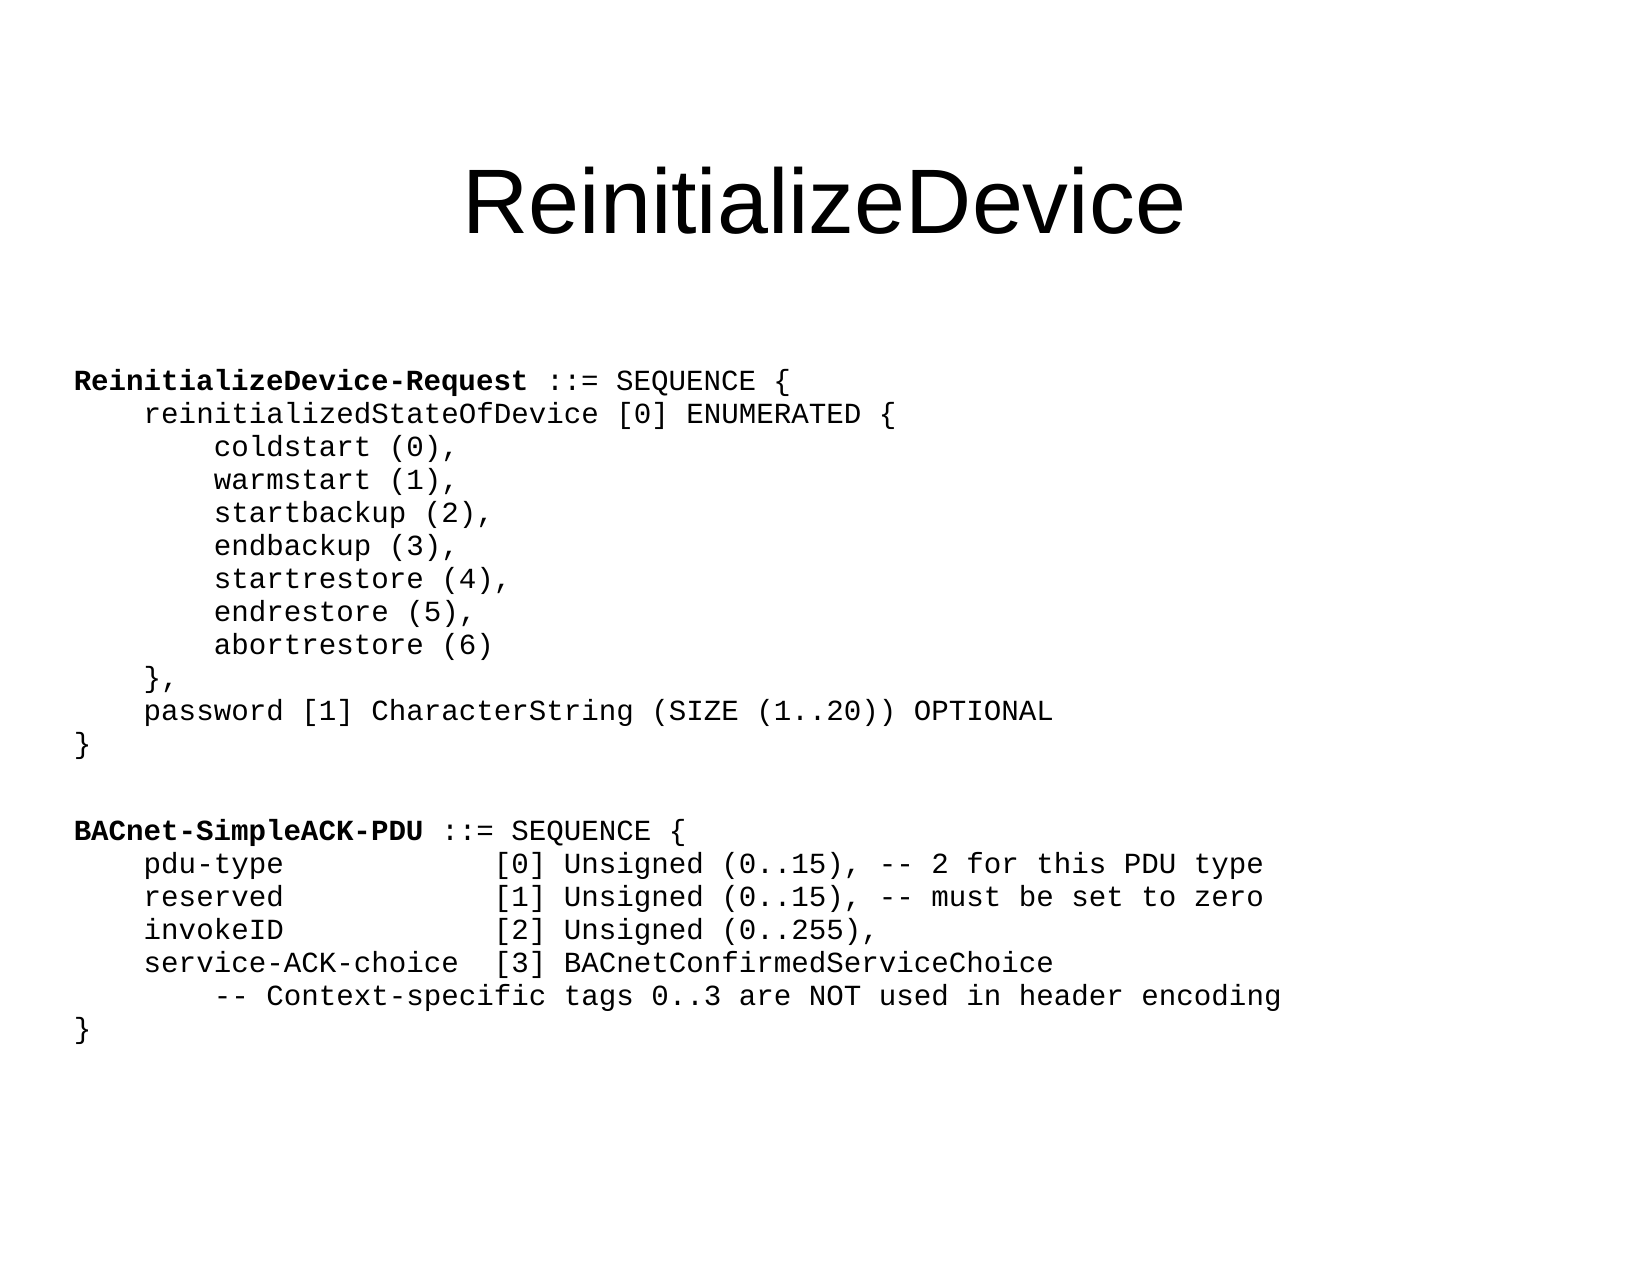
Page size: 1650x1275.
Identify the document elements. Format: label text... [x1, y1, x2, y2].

title ReinitializeDevice [135, 105, 1515, 299]
text_box BACnet-SimpleACK-PDU ::= SEQUENCE { pdu-type [0] Unsigned (0..15), -- 2 for this PDU type reserved [1] Unsigned (0..15), -- must be set to zero invokeID [2] Unsigned (0..255), service-ACK-choice [3] BACnetConfirmedServiceChoice -- Context-specific tags 0..3 are NOT used in header encoding } [59, 809, 1591, 1118]
text_box ReinitializeDevice-Request ::= SEQUENCE { reinitializedStateOfDevice [0] ENUMERATED { coldstart (0), warmstart (1), startbackup (2), endbackup (3), startrestore (4), endrestore (5), abortrestore (6) }, password [1] CharacterString (SIZE (1..20)) OPTIONAL } [59, 359, 1591, 752]
